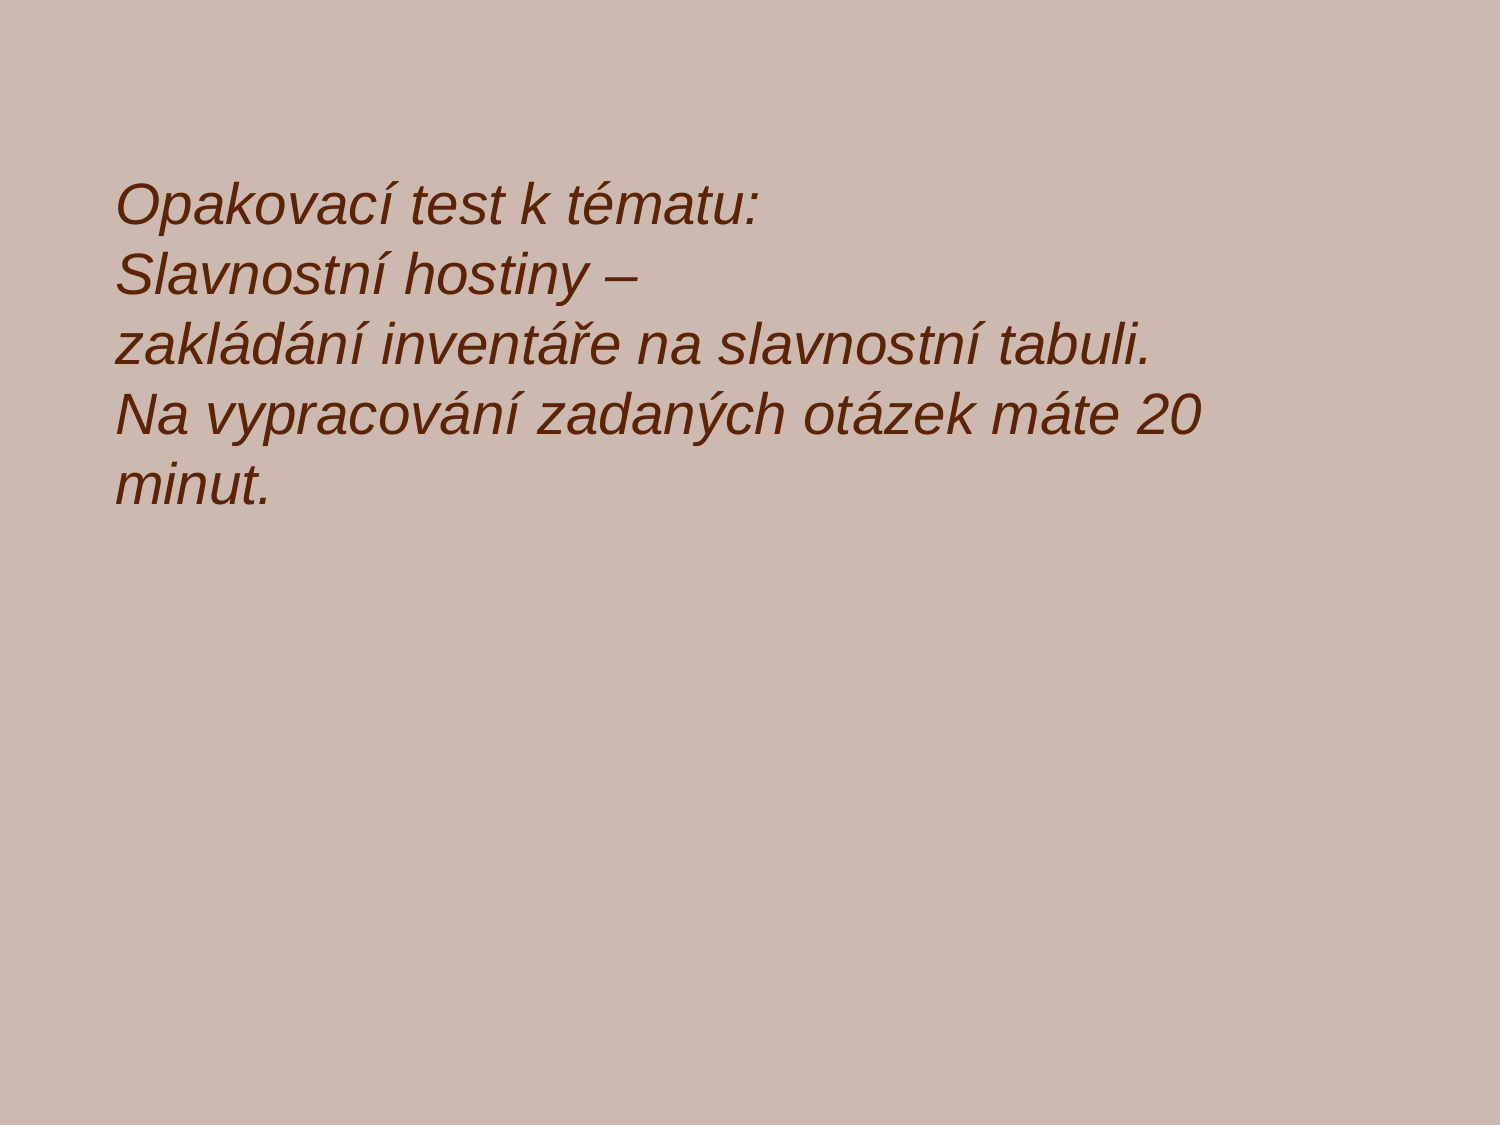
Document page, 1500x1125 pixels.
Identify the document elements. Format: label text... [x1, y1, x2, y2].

title Opakovací test k tématu: Slavnostní hostiny – zakládání inventáře na slavnostní tabuli. Na vypracování zadaných otázek máte 20 minut. [100, 158, 1351, 524]
